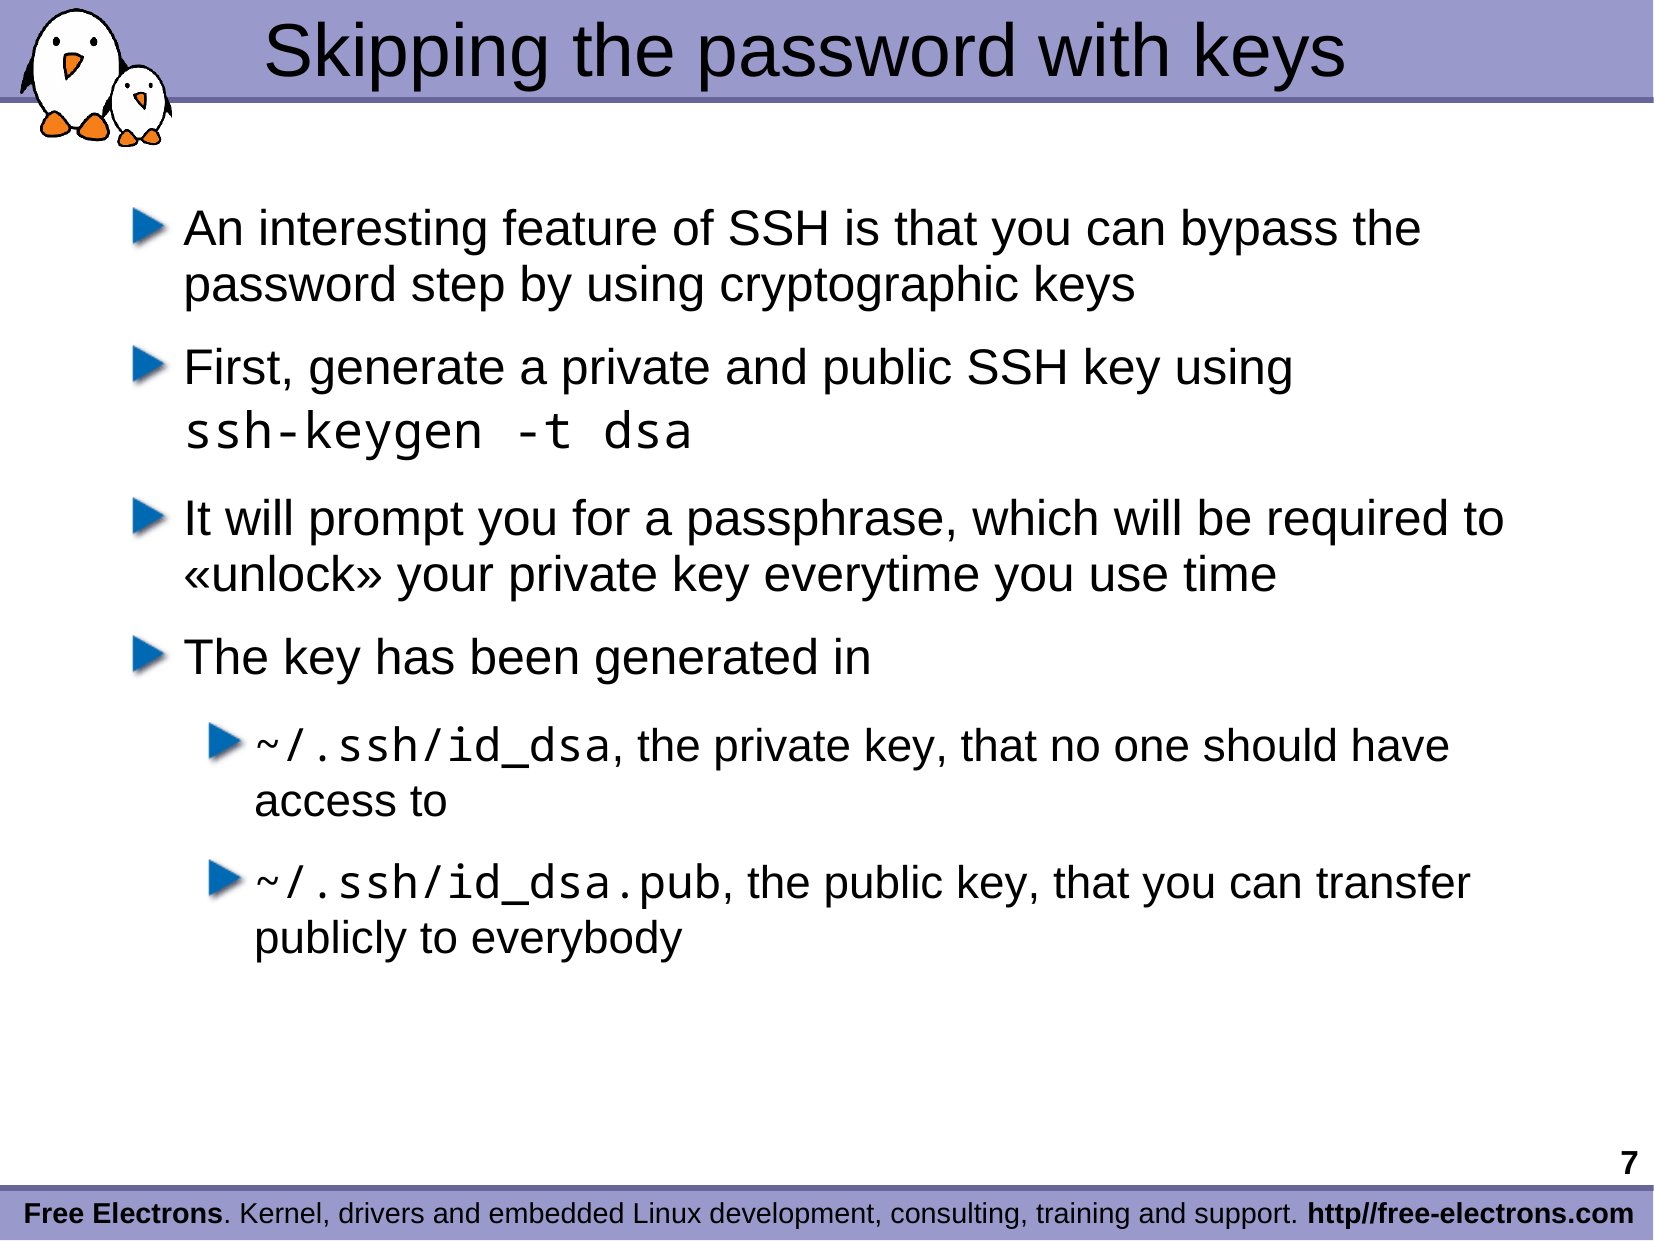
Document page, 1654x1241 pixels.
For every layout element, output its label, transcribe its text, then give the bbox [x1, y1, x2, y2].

list An interesting feature of SSH is that you can bypass the password step by using cryptographic keys First, generate a private and public SSH key using ssh-keygen -t dsa It will prompt you for a passphrase, which will be required to «unlock» your private key everytime you use time The key has been generated in ~/.ssh/id_dsa, the private key, that no one should have access to ~/.ssh/id_dsa.pub, the public key, that you can transfer publicly to everybody [112, 200, 1525, 1051]
title Skipping the password with keys [60, 0, 1551, 101]
picture [20, 8, 172, 147]
